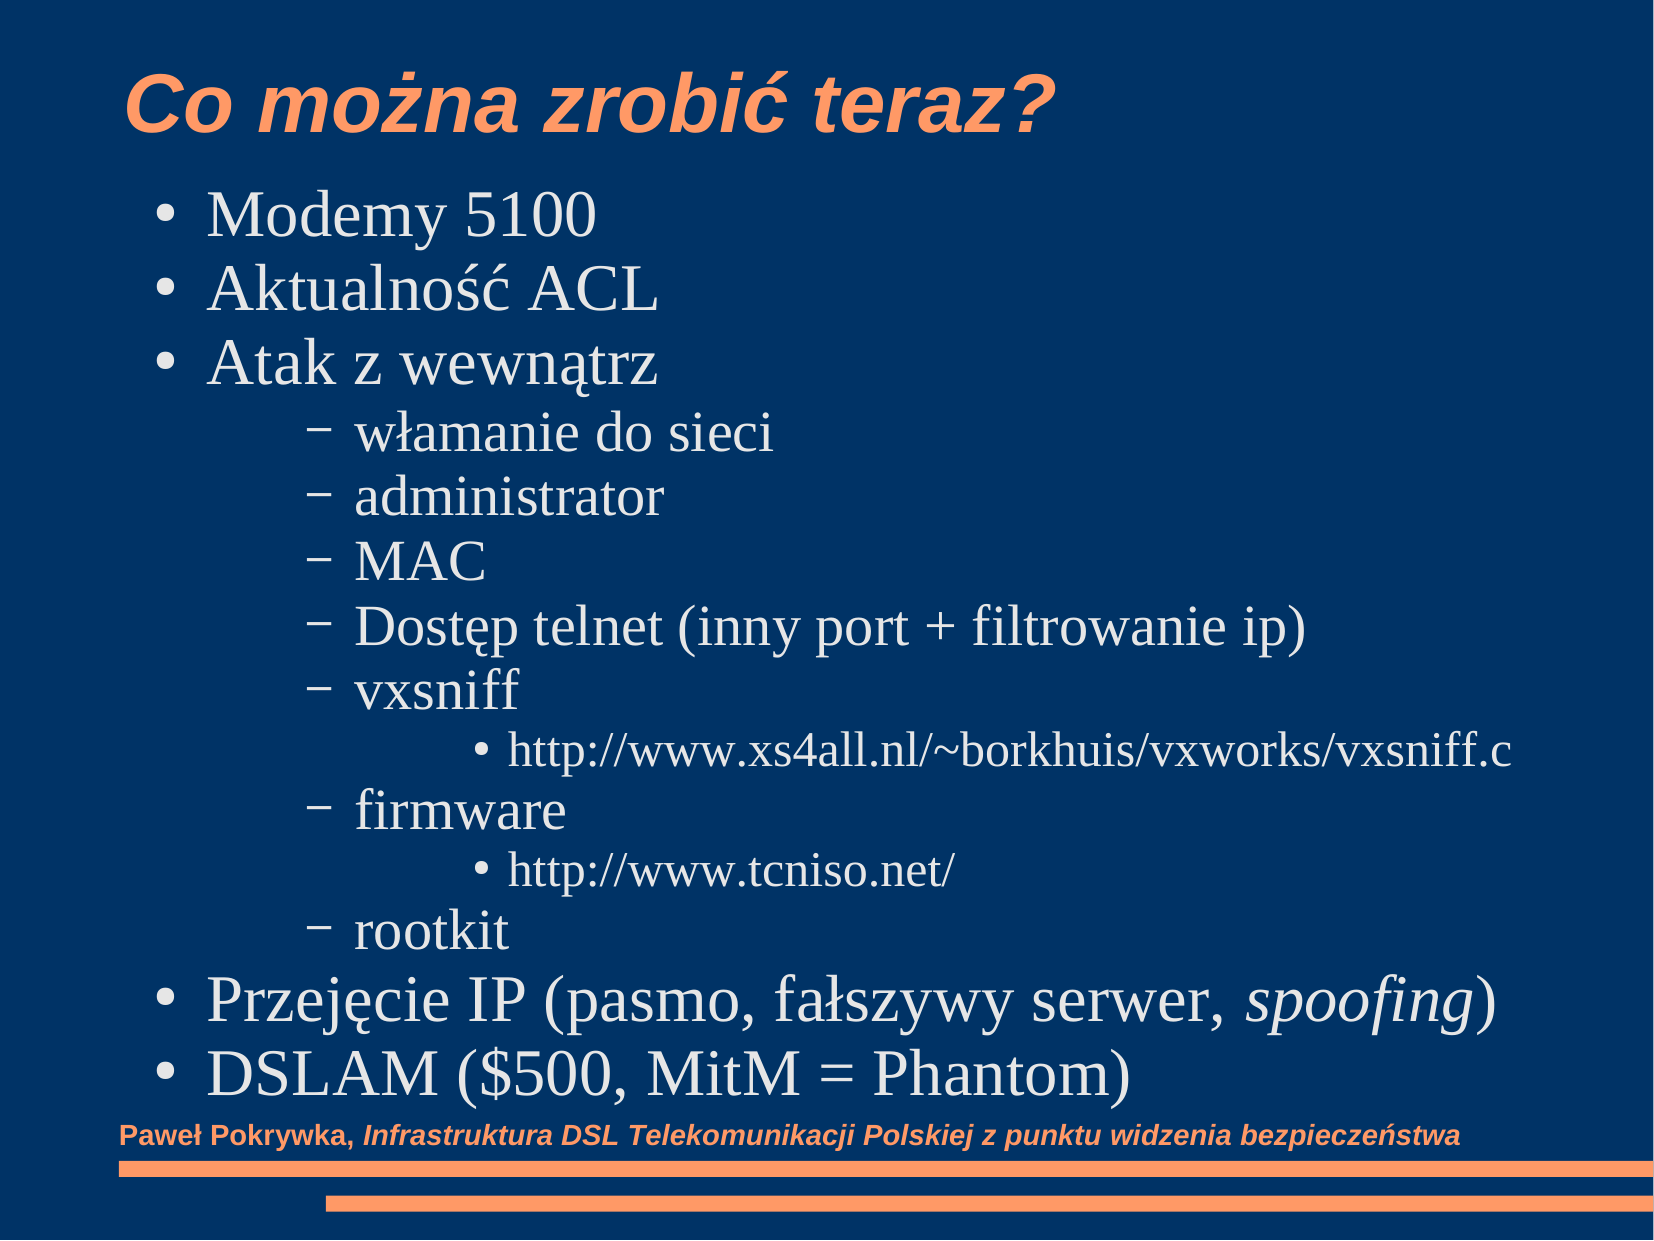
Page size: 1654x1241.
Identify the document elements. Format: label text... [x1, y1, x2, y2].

list Modemy 5100 Aktualność ACL Atak z wewnątrz włamanie do sieci administrator MAC Dostęp telnet (inny port + filtrowanie ip) vxsniff http://www.xs4all.nl/~borkhuis/vxworks/vxsniff.c firmware http://www.tcniso.net/ rootkit Przejęcie IP (pasmo, fałszywy serwer, spoofing) DSLAM ($500, MitM = Phantom) [118, 177, 1558, 1110]
text_box Paweł Pokrywka, Infrastruktura DSL Telekomunikacji Polskiej z punktu widzenia bezpieczeństwa [104, 1111, 1623, 1160]
title Co można zrobić teraz? [123, 0, 1536, 177]
